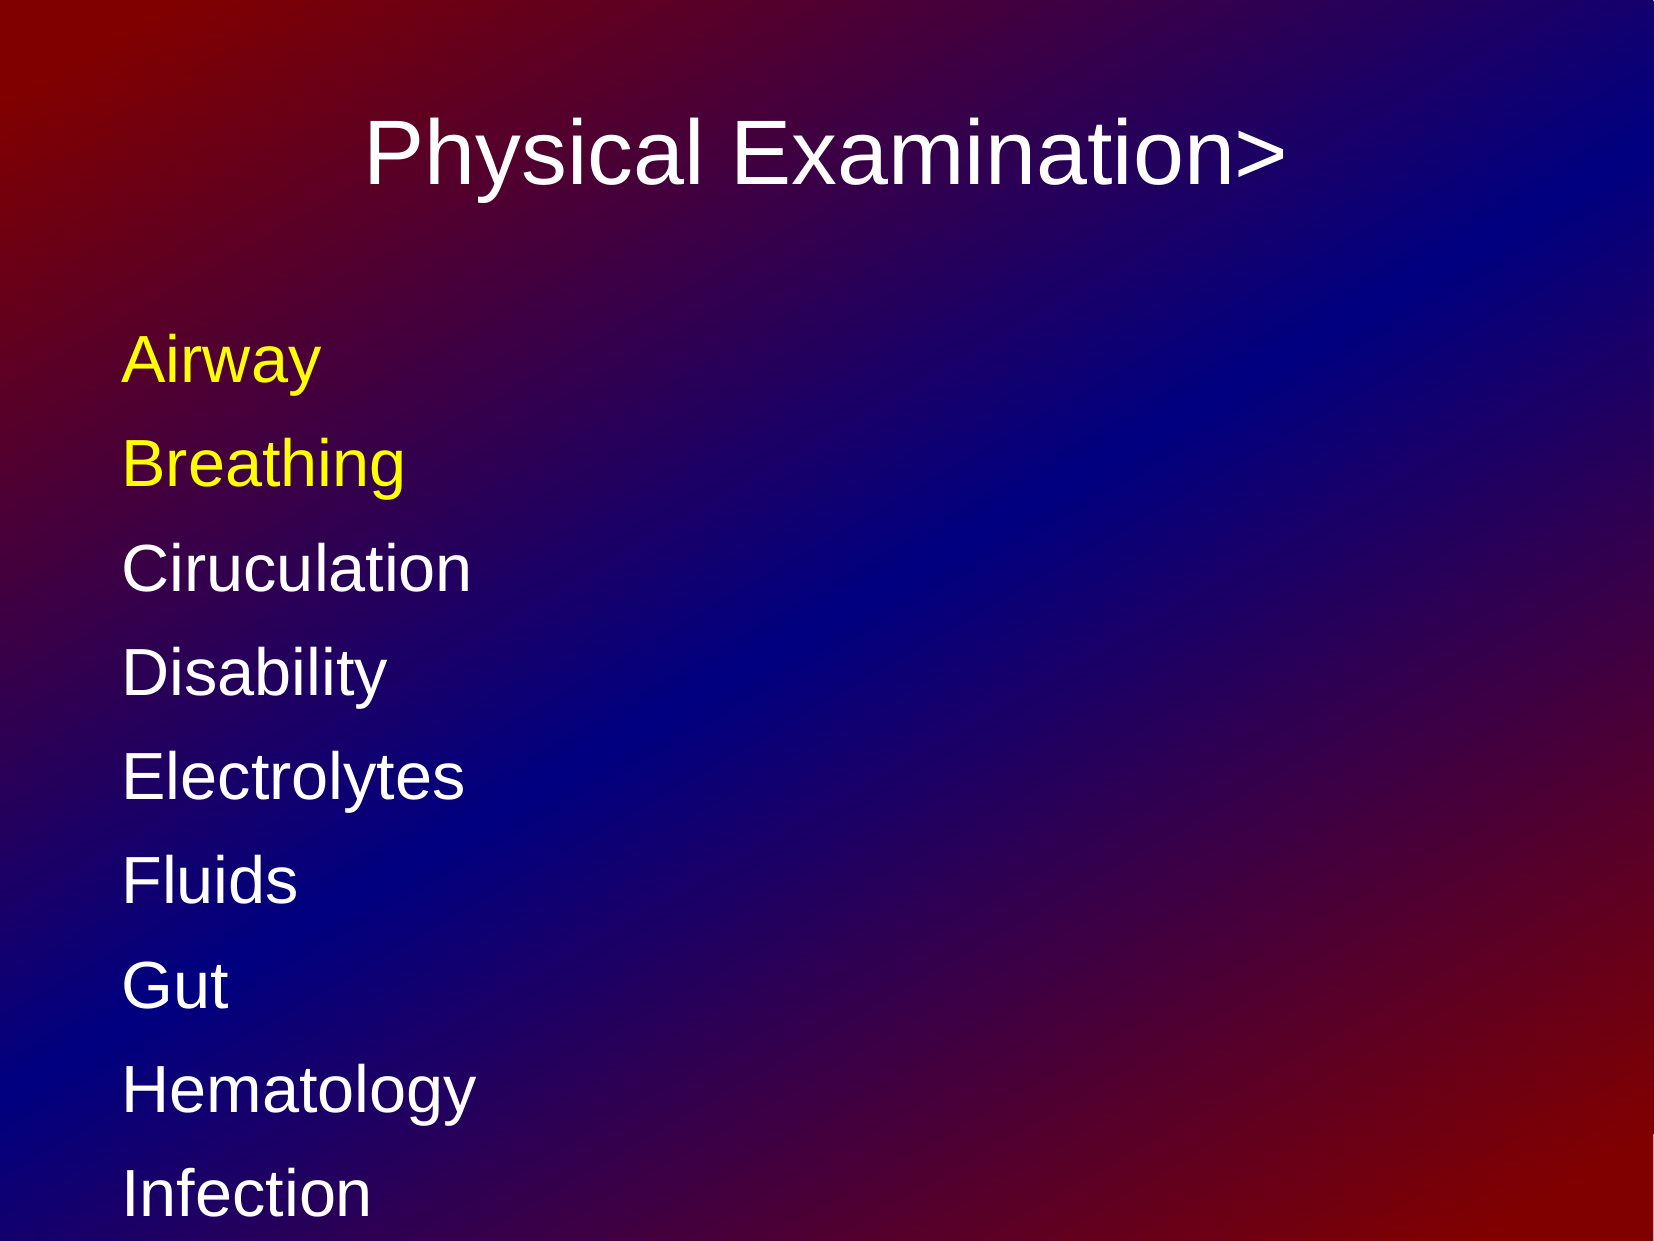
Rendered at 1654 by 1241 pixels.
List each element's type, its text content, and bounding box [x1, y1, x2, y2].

list Airway Breathing Ciruculation Disability Electrolytes Fluids Gut Hematology Infection Lines Med, Nutrition, .... [121, 322, 1561, 1241]
title Physical Examination> [82, 49, 1571, 257]
